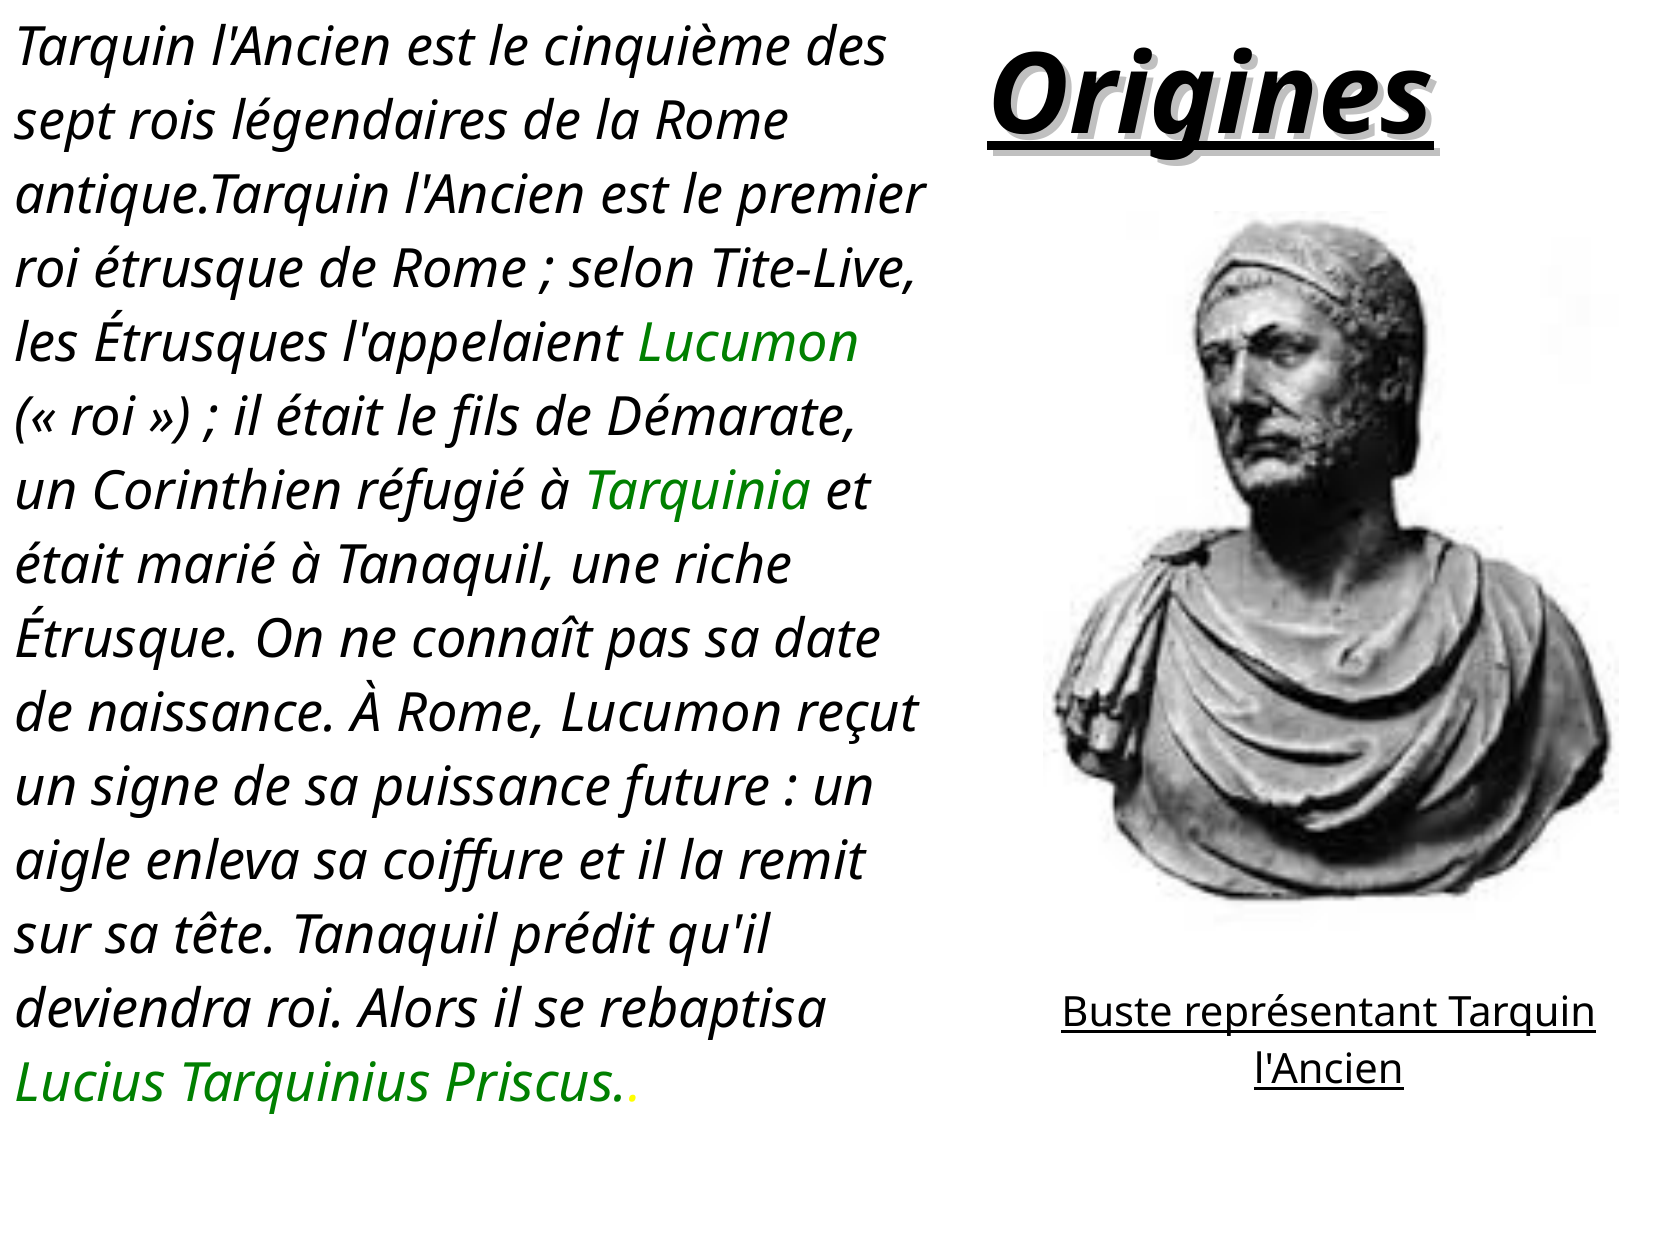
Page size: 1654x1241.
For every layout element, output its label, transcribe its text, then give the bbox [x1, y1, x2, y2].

picture [1043, 211, 1619, 966]
text_box Buste représentant Tarquin l'Ancien [1033, 974, 1625, 1106]
text_box Tarquin l'Ancien est le cinquième des sept rois légendaires de la Rome antique.Tarquin l'Ancien est le premier roi étrusque de Rome ; selon Tite-Live, les Étrusques l'appelaient Lucumon (« roi ») ; il était le fils de Démarate, un Corinthien réfugié à Tarquinia et était marié à Tanaquil, une riche Étrusque. On ne connaît pas sa date de naissance. À Rome, Lucumon reçut un signe de sa puissance future : un aigle enleva sa coiffure et il la remit sur sa tête. Tanaquil prédit qu'il deviendra roi. Alors il se rebaptisa Lucius Tarquinius Priscus.. [0, 0, 945, 1241]
text_box Origines [945, 5, 1654, 178]
